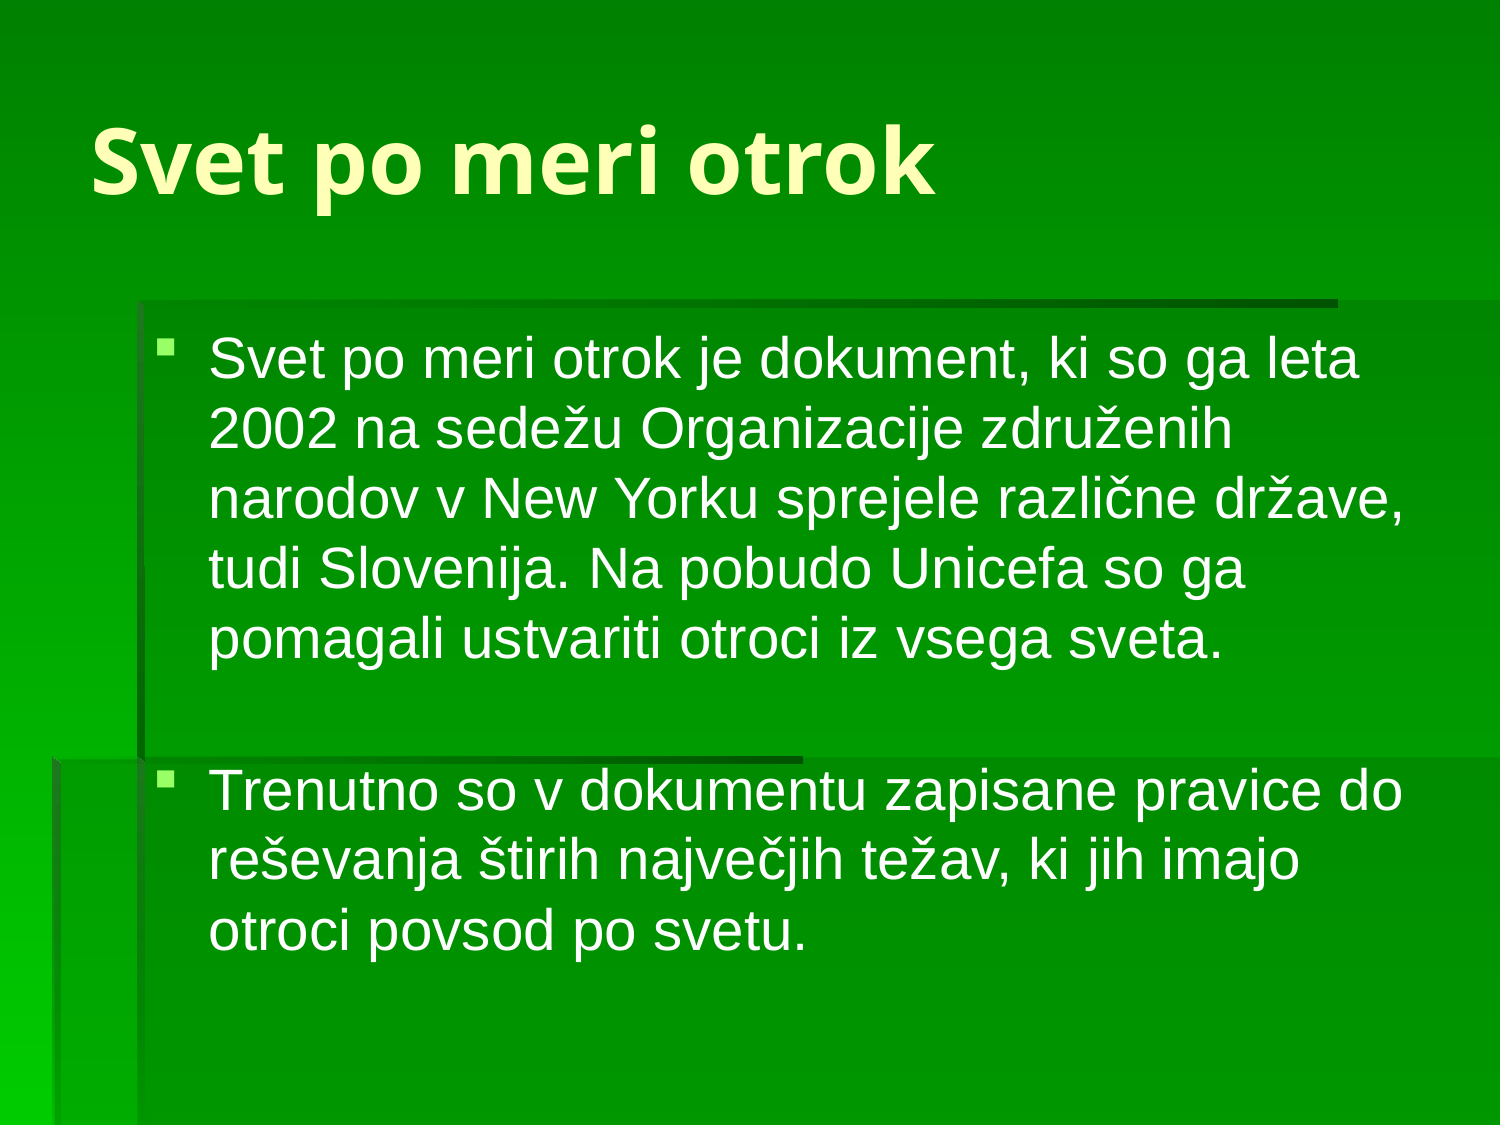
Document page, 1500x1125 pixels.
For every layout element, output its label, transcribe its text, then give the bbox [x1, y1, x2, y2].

list Svet po meri otrok je dokument, ki so ga leta 2002 na sedežu Organizacije združenih narodov v New Yorku sprejele različne države, tudi Slovenija. Na pobudo Unicefa so ga pomagali ustvariti otroci iz vsega sveta. Trenutno so v dokumentu zapisane pravice do reševanja štirih največjih težav, ki jih imajo otroci povsod po svetu. [137, 312, 1451, 1000]
title Svet po meri otrok [75, 40, 1451, 275]
